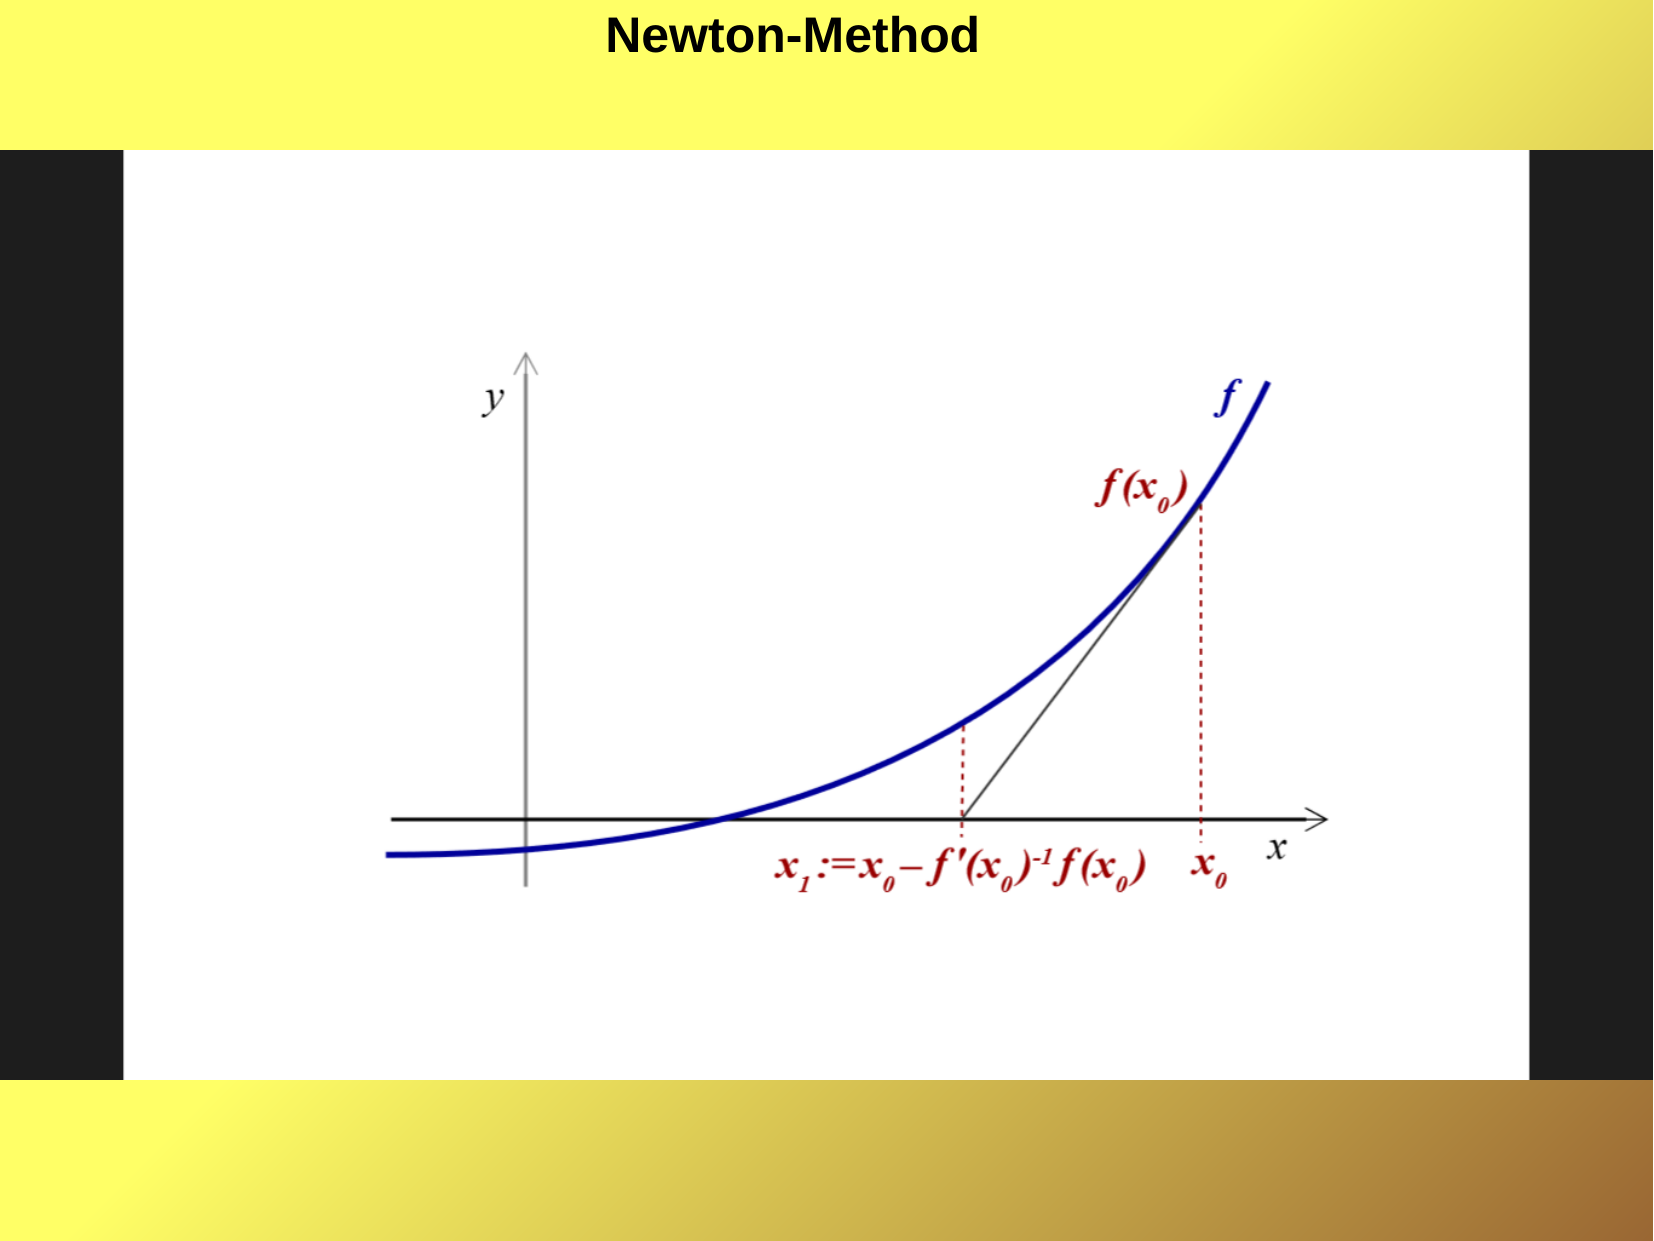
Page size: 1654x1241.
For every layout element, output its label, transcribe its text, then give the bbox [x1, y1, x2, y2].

picture [0, 150, 1653, 1080]
text_box Newton-Method [590, 0, 1565, 72]
